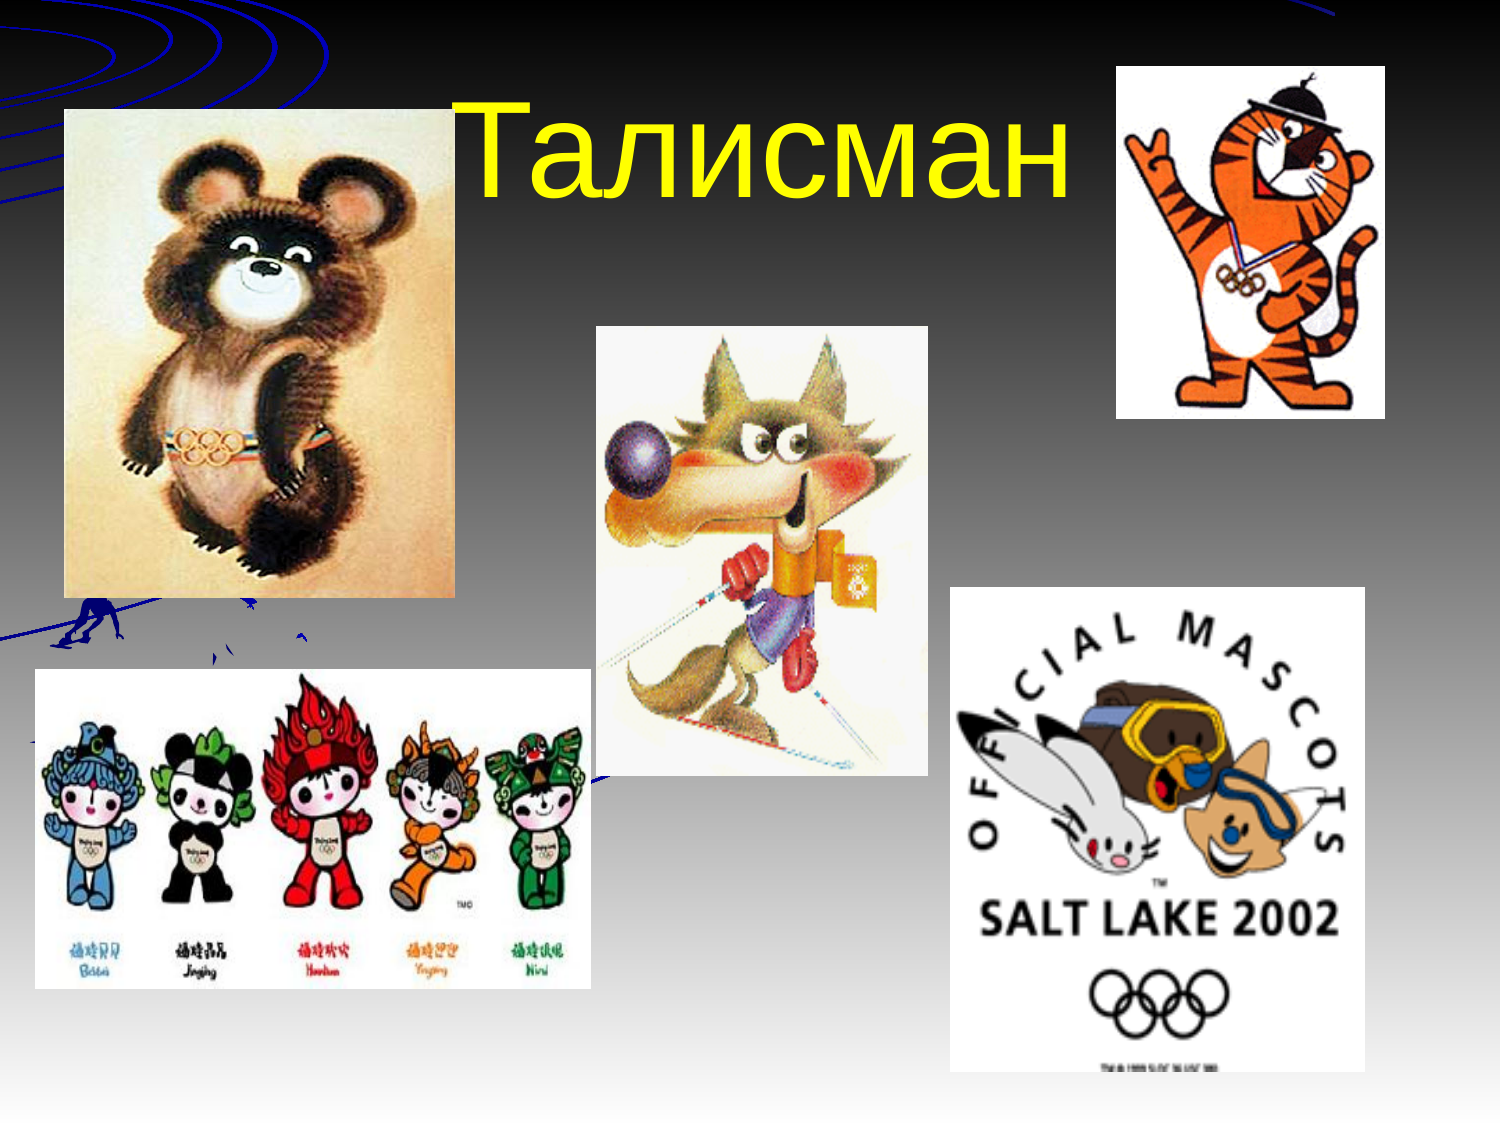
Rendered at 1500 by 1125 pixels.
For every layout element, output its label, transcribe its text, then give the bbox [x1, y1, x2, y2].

picture [1116, 66, 1385, 419]
title Талисман [75, 26, 1425, 233]
picture [35, 669, 591, 989]
picture [950, 587, 1365, 1072]
picture [596, 326, 928, 776]
picture [64, 109, 455, 598]
